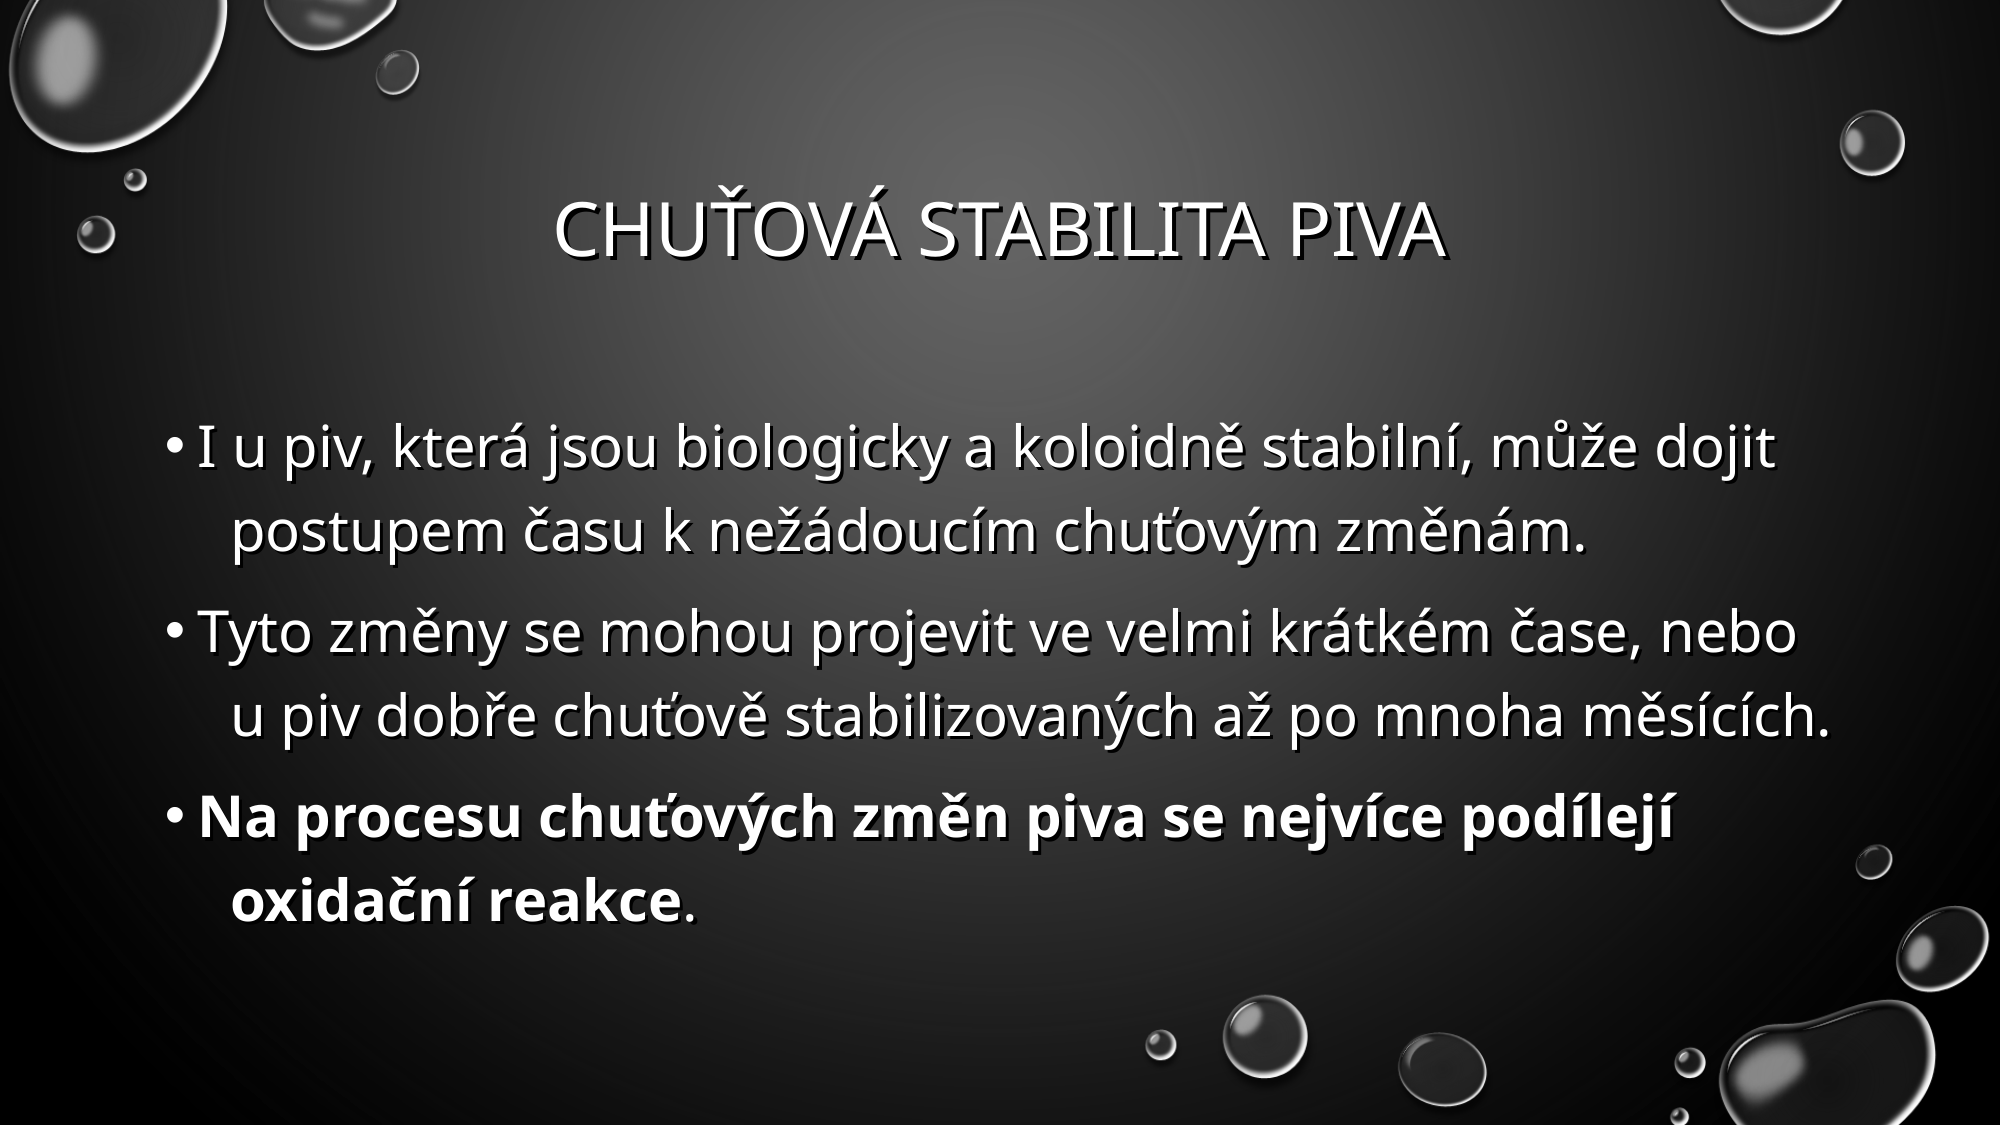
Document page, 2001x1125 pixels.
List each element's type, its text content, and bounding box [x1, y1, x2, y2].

list I u piv, která jsou biologicky a koloidně stabilní, může dojit postupem času k nežádoucím chuťovým změnám. Tyto změny se mohou projevit ve velmi krátkém čase, nebo u piv dobře chuťově stabilizovaných až po mnoha měsících. Na procesu chuťových změn piva se nejvíce podílejí oxidační reakce. [149, 388, 1850, 950]
title Chuťová stabilita piva [149, 101, 1851, 364]
